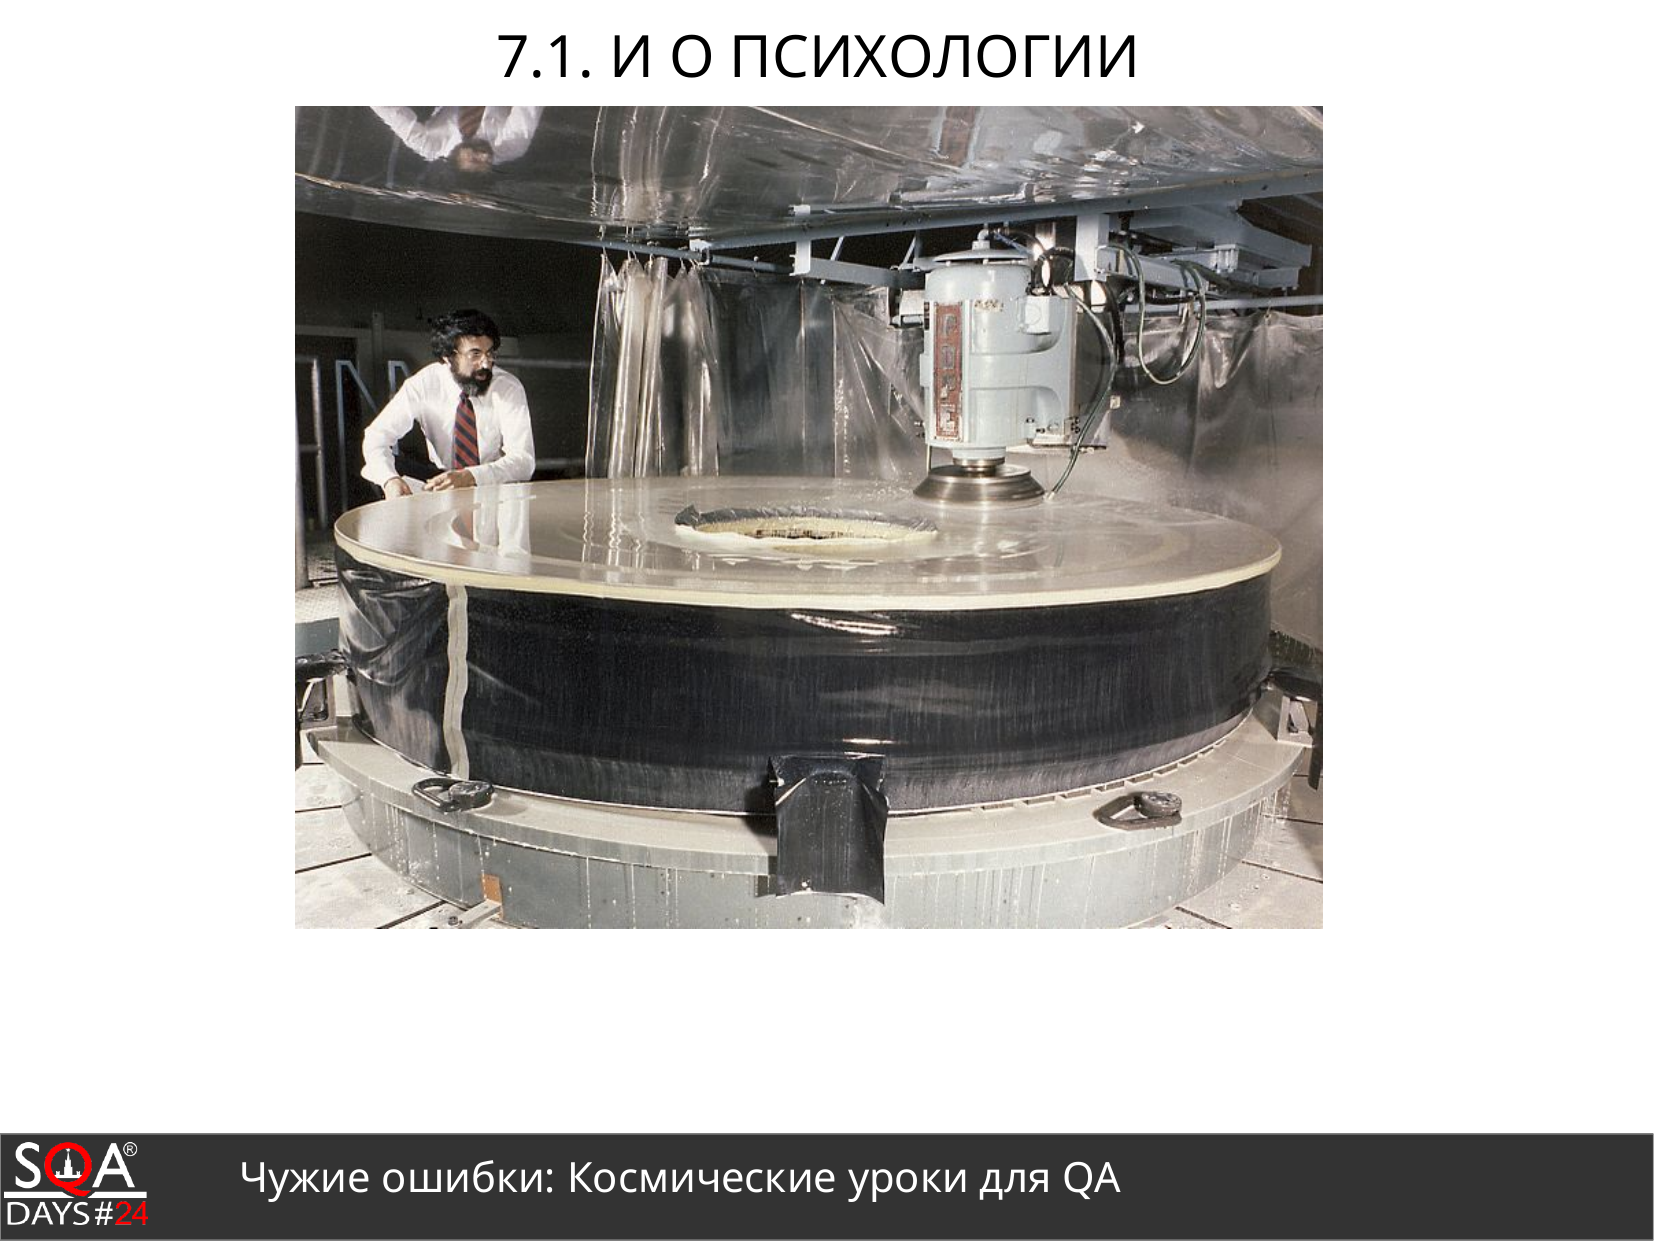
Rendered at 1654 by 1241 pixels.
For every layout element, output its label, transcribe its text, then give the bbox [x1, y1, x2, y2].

text_box 7.1. И О ПСИХОЛОГИИ [481, 11, 1172, 97]
picture [295, 106, 1323, 929]
picture [4, 1142, 148, 1225]
text_box Чужие ошибки: Космические уроки для QA [224, 1145, 1607, 1229]
text_box [0, 1133, 1654, 1241]
